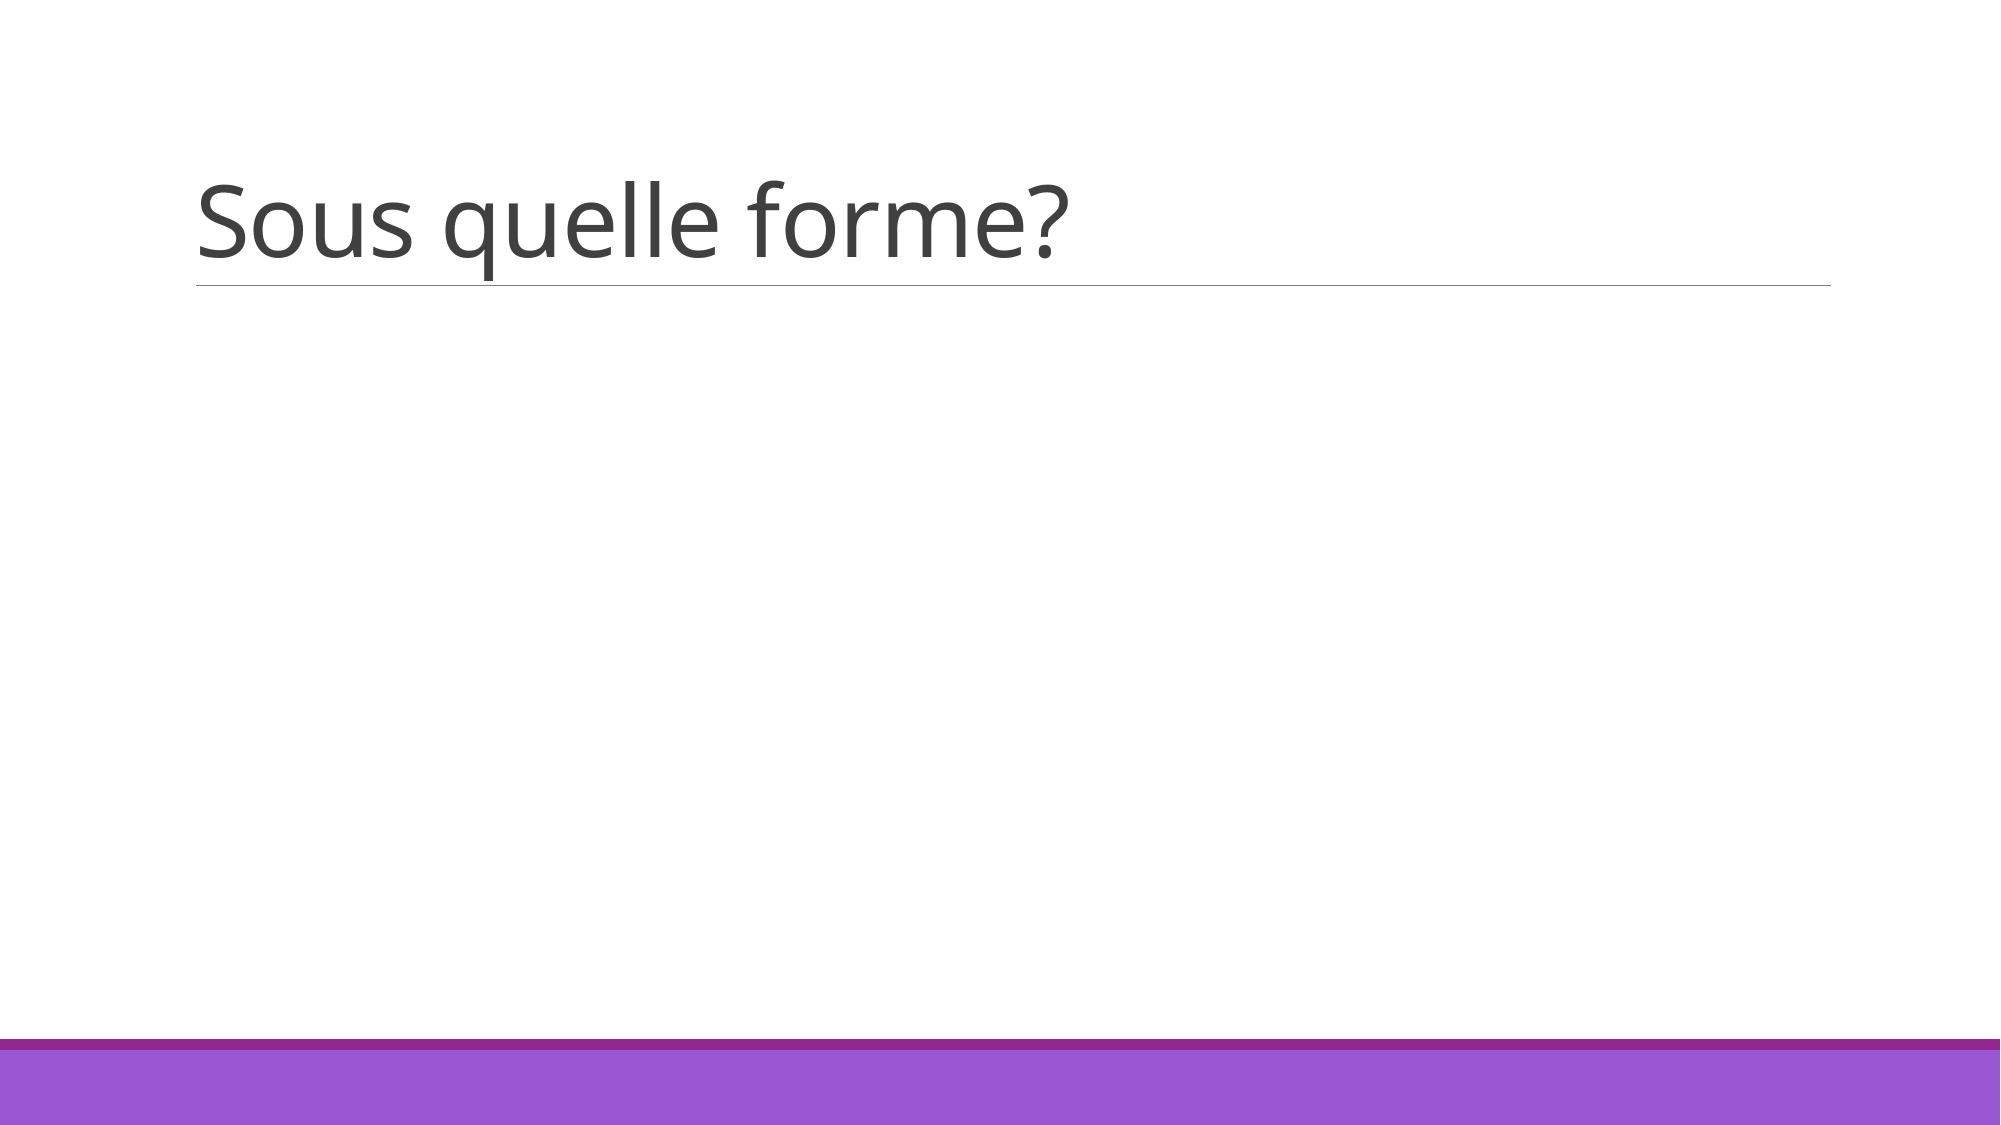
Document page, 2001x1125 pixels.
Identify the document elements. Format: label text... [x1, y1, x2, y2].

title Sous quelle forme? [180, 47, 1831, 286]
